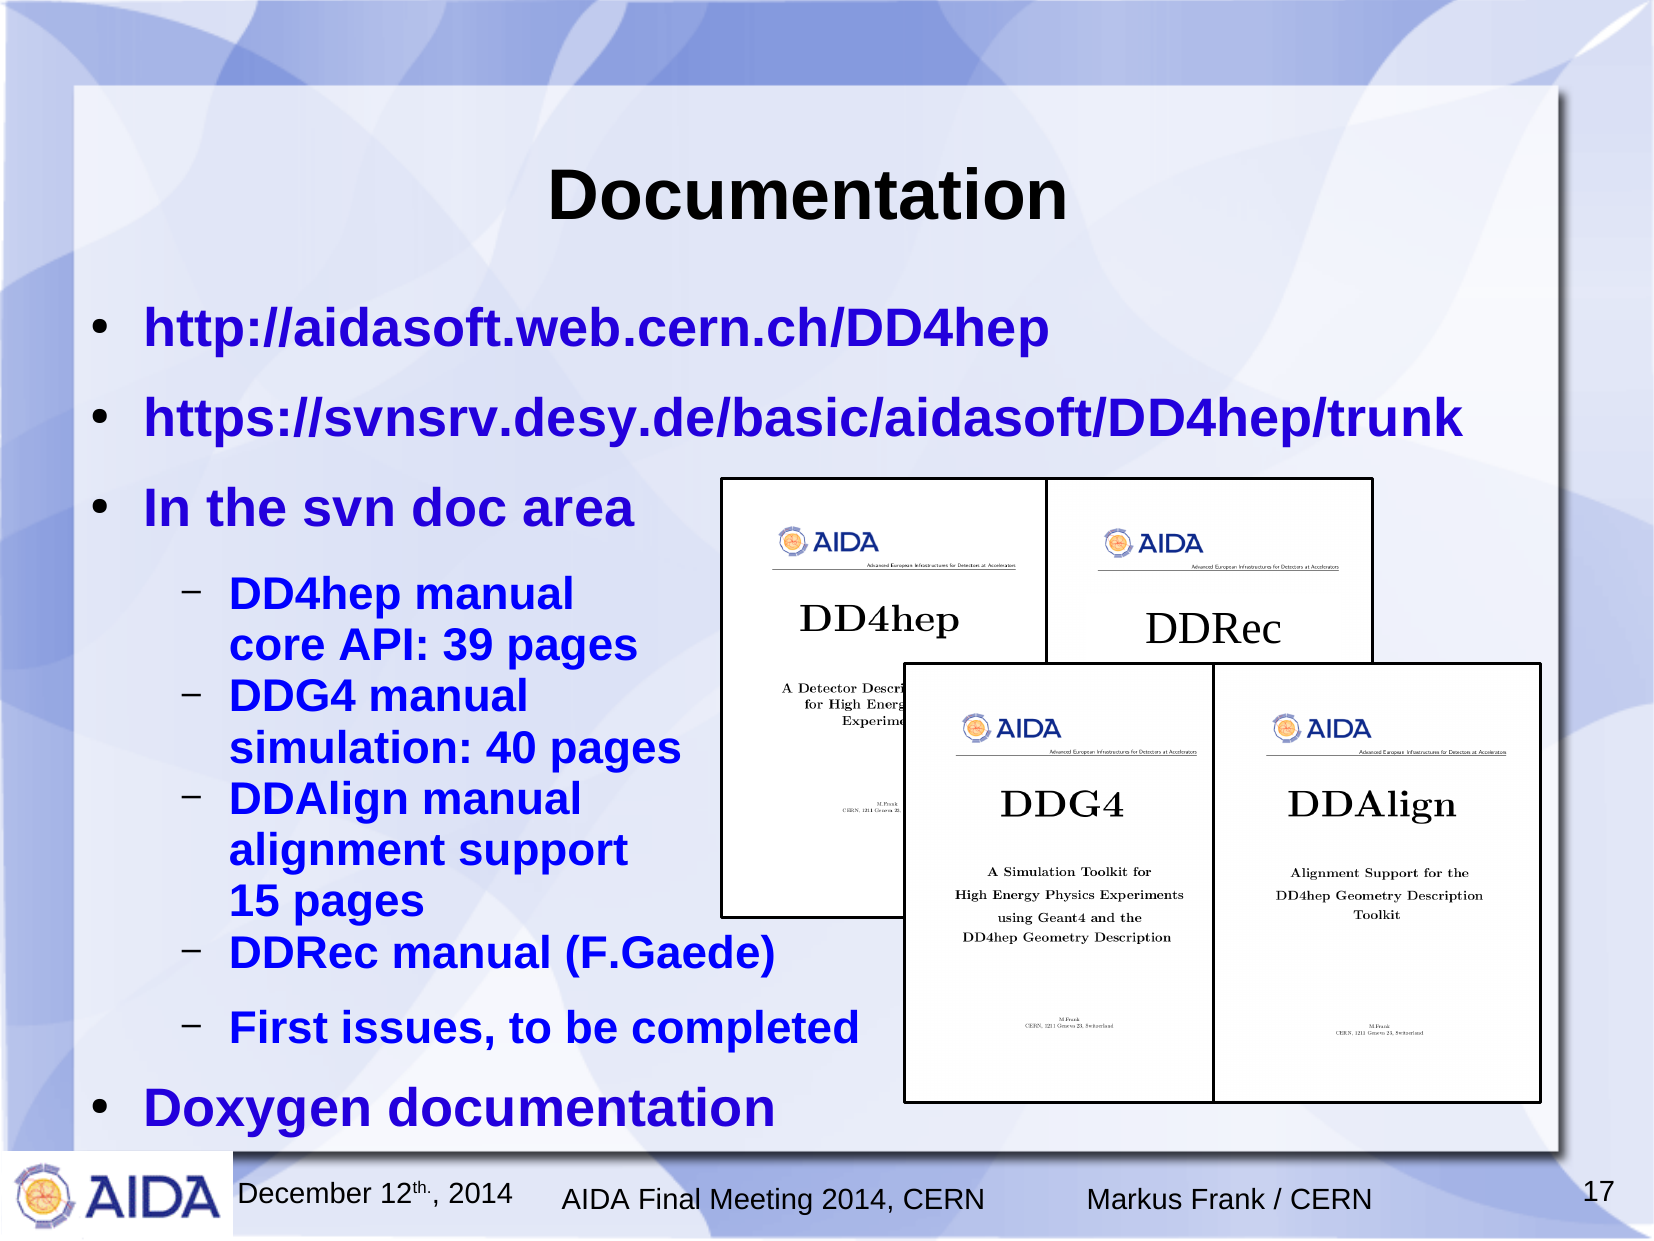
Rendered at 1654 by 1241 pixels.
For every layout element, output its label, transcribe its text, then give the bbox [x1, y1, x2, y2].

picture [0, 0, 1654, 1241]
list http://aidasoft.web.cern.ch/DD4hep https://svnsrv.desy.de/basic/aidasoft/DD4hep/trunk In the svn doc area DD4hep manual core API: 39 pages DDG4 manual simulation: 40 pages DDAlign manual alignment support 15 pages DDRec manual (F.Gaede) First issues, to be completed Doxygen documentation [72, 297, 1528, 1139]
title Documentation [82, 90, 1536, 298]
text_box DDRec [1085, 593, 1341, 662]
